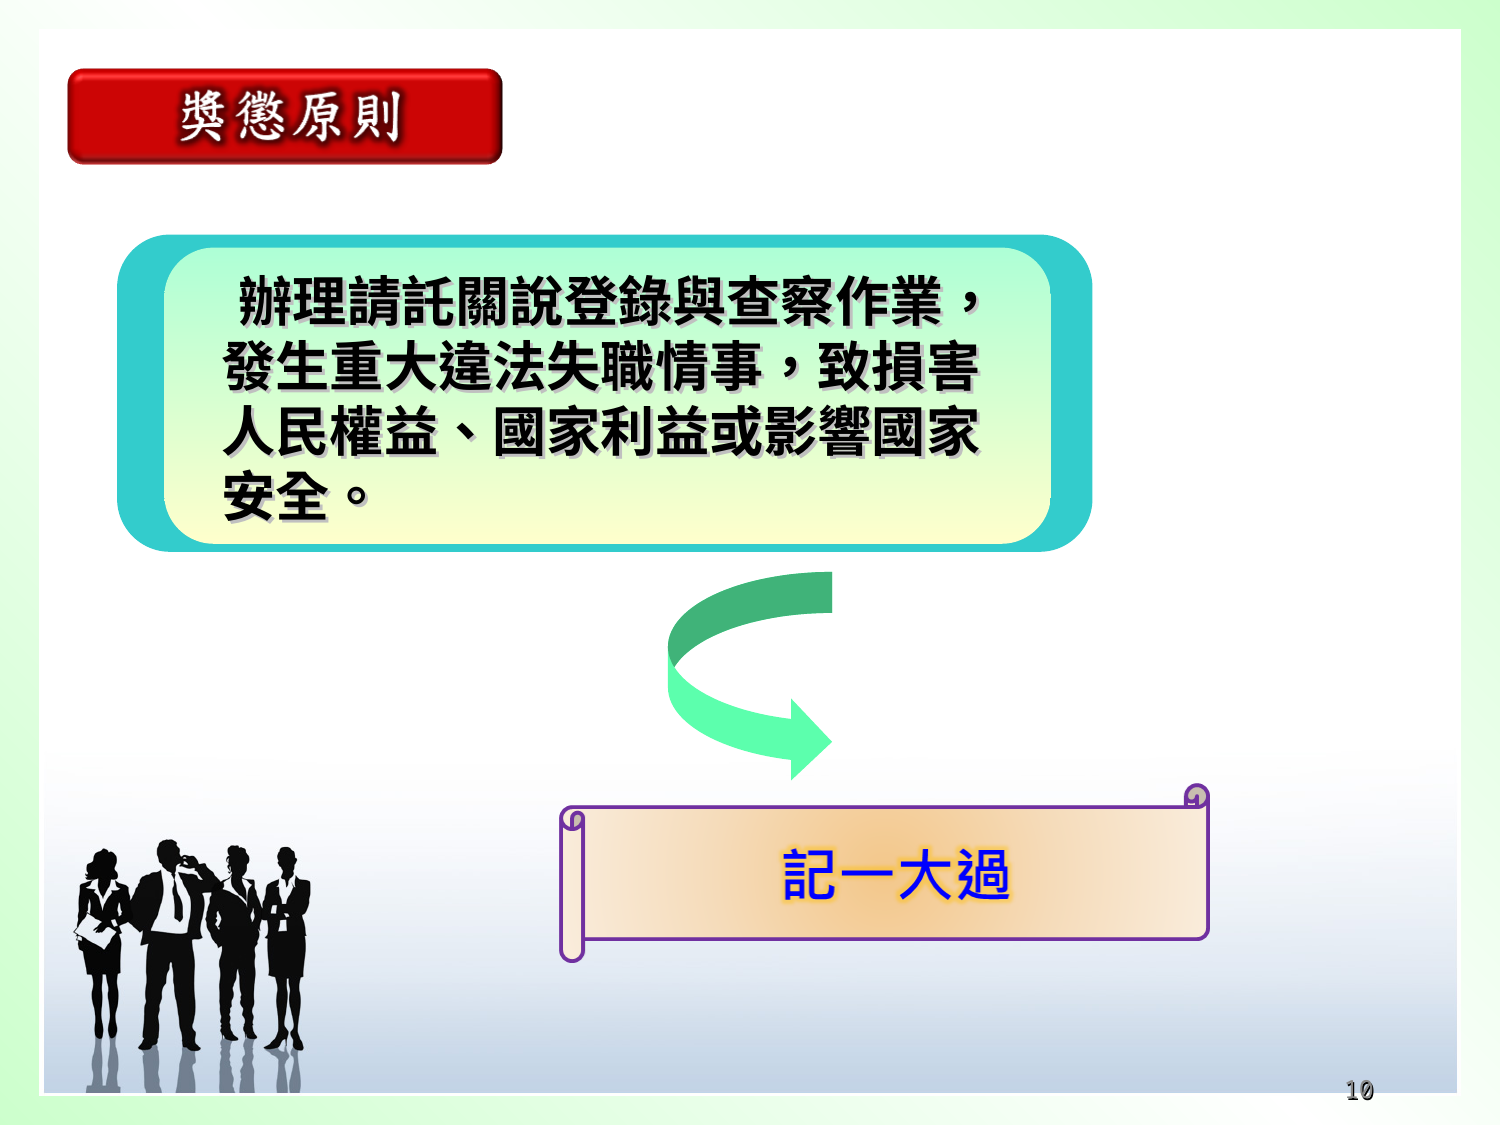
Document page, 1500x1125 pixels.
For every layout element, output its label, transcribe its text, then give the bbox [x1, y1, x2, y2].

picture [39, 29, 1461, 1096]
text_box <編號> [1070, 1060, 1421, 1121]
text_box [667, 571, 833, 781]
text_box 辦理請託關說登錄與查察作業，發生重大違法失職情事，致損害人民權益、國家利益或影響國家安全。 [161, 259, 1022, 559]
text_box [117, 234, 1093, 552]
